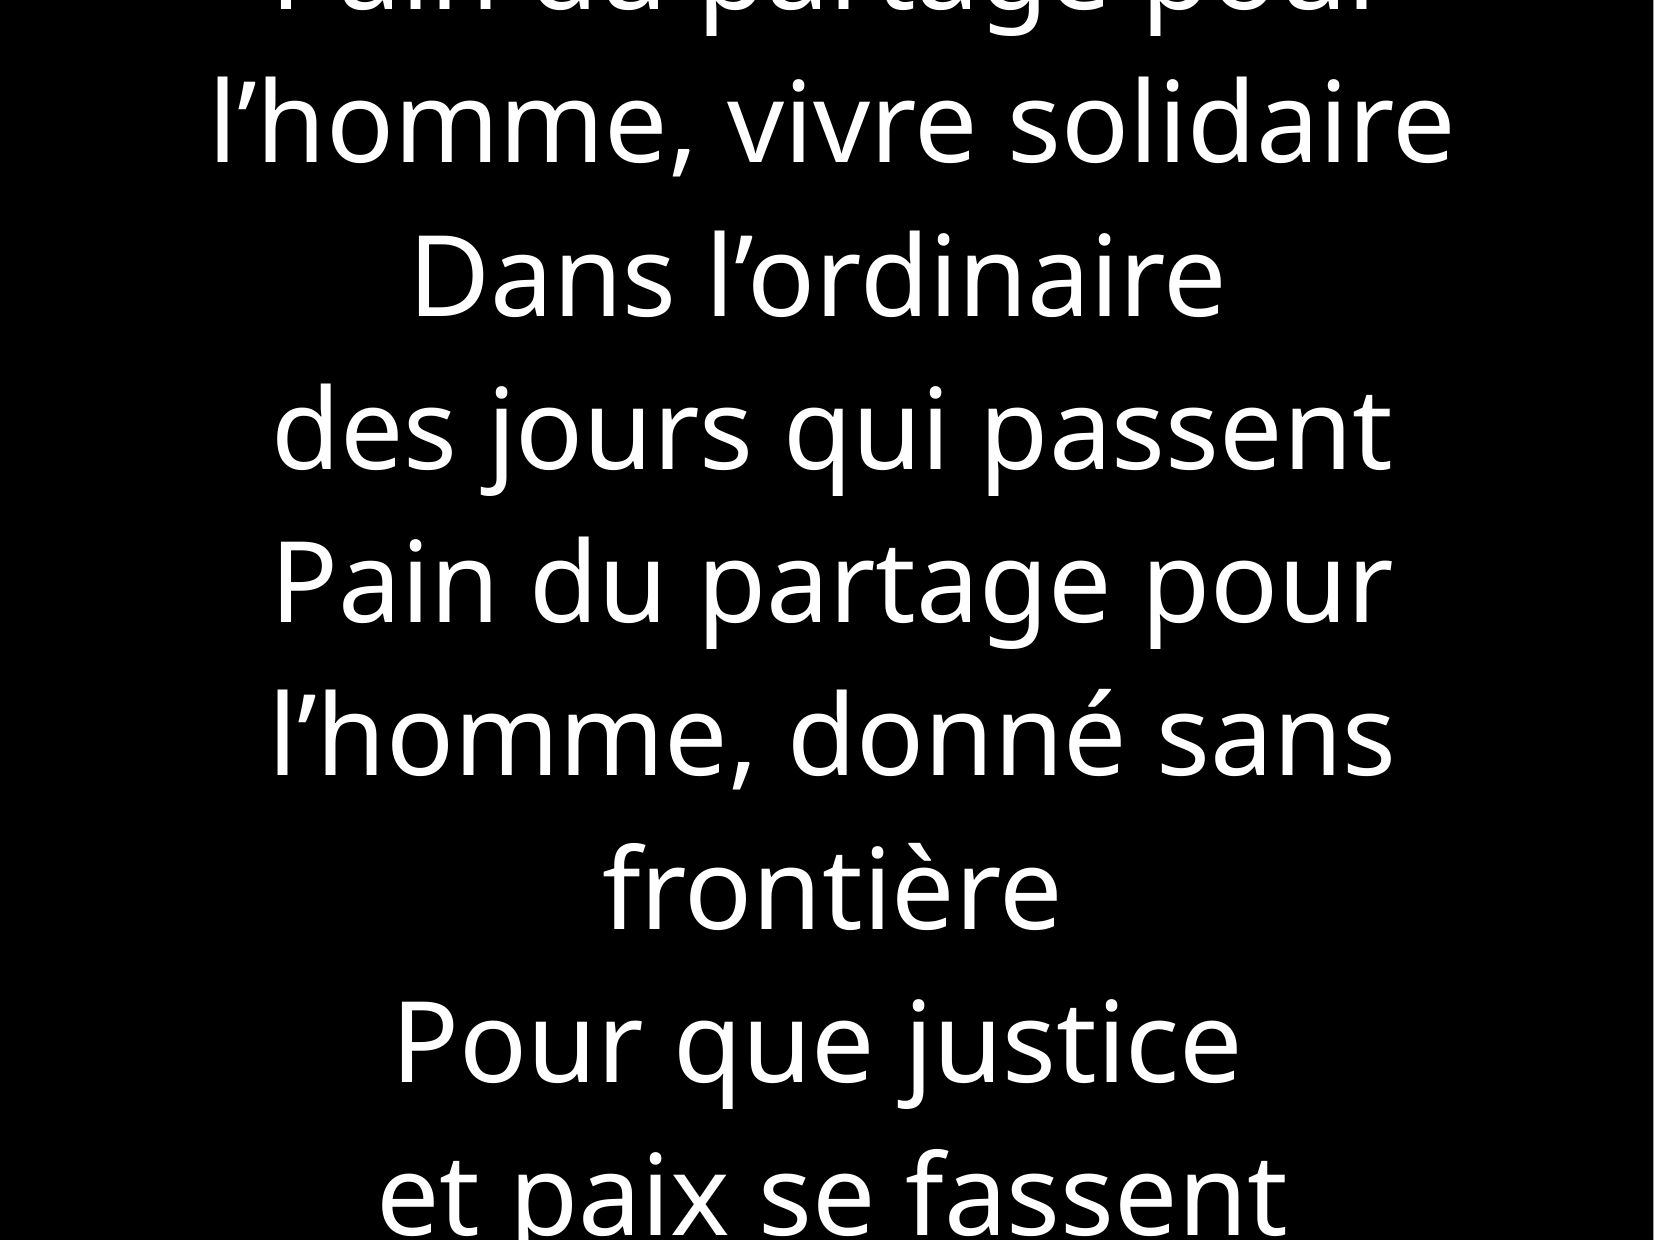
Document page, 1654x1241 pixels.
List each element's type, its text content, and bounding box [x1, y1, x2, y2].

subtitle Pain du partage pour l’homme, vivre solidaire Dans l’ordinaire des jours qui passent Pain du partage pour l’homme, donné sans frontière Pour que justice et paix se fassent [47, 0, 1619, 1241]
